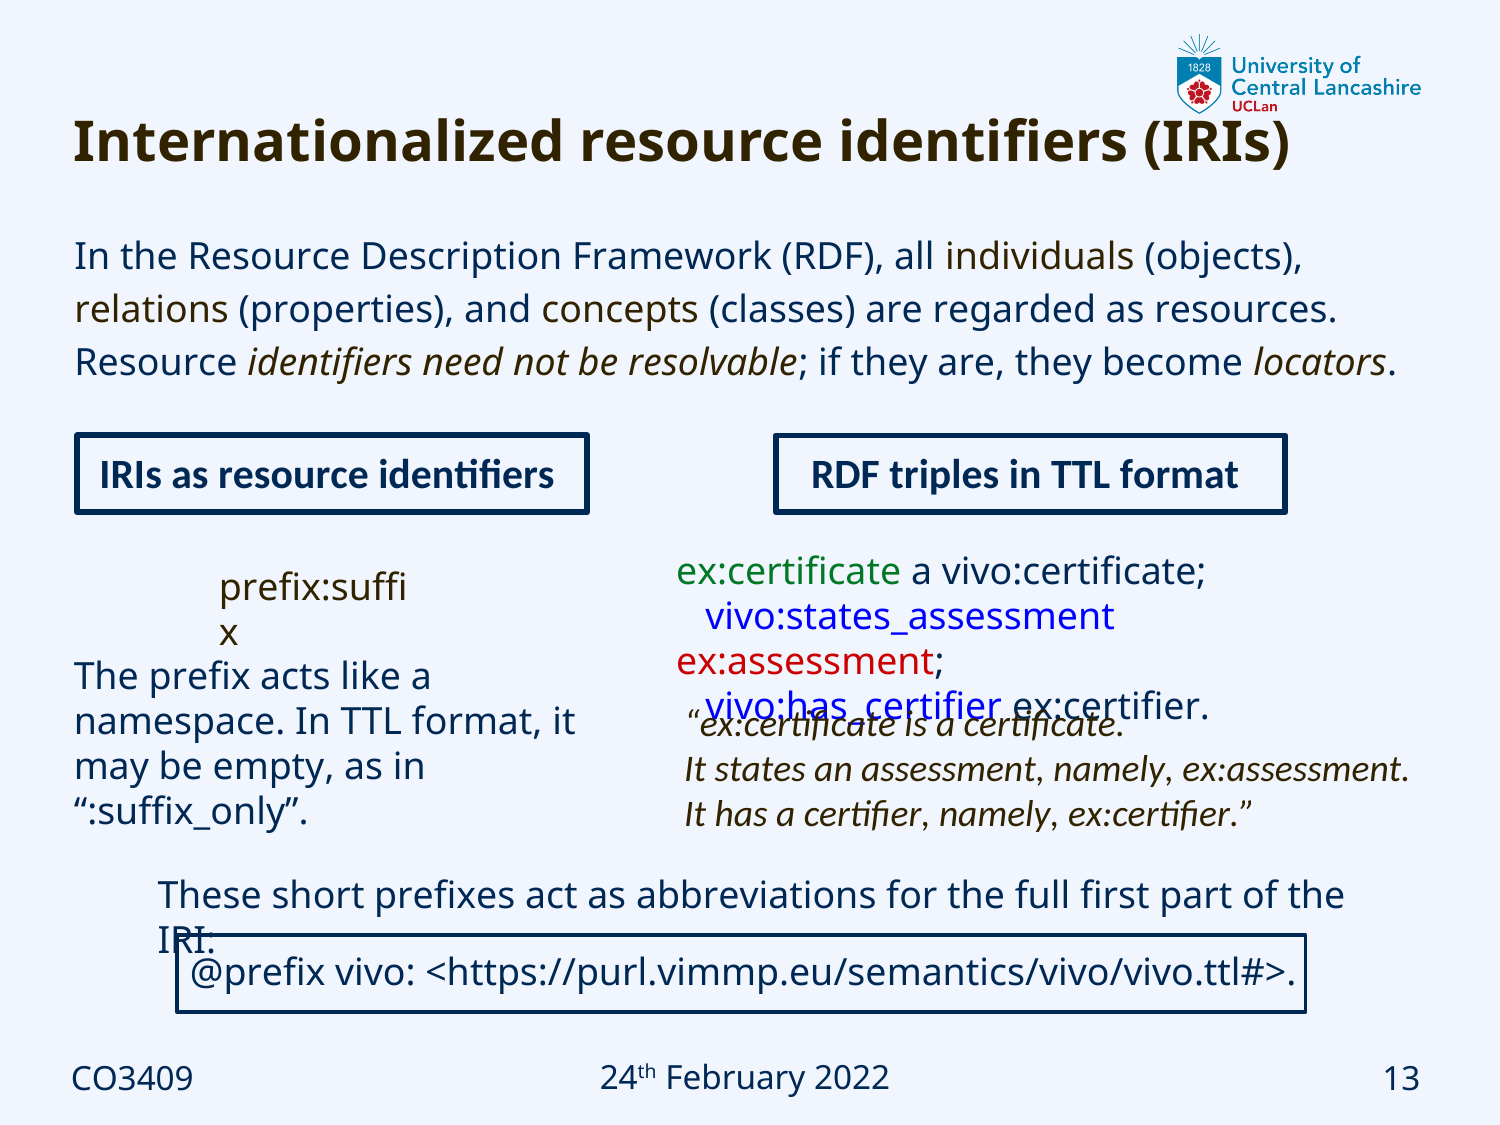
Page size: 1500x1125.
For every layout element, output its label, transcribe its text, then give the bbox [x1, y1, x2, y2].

text_box IRIs as resource identifiers [80, 439, 582, 505]
text_box RDF triples in TTL format [779, 439, 1281, 505]
title Internationalized resource identifiers (IRIs) [58, 93, 1475, 186]
text_box @prefix vivo: <https://purl.vimmp.eu/semantics/vivo/vivo.ttl#>. [179, 940, 1304, 1001]
text_box These short prefixes act as abbreviations for the full first part of the IRI: [142, 863, 1385, 929]
text_box In the Resource Description Framework (RDF), all individuals (objects), relations (properties), and concepts (classes) are regarded as resources. Resource identifiers need not be resolvable; if they are, they become locators. [59, 217, 1435, 391]
text_box “ex:certificate is a certificate. It states an assessment, namely, ex:assessment. It has a certifier, namely, ex:certifier.” [669, 691, 1433, 841]
picture [1177, 34, 1421, 93]
text_box prefix:suffix [204, 555, 441, 616]
text_box ex:certificate a vivo:certificate; vivo:states_assessment ex:assessment; vivo:has_certifier ex:certifier. [661, 539, 1403, 690]
text_box The prefix acts like a namespace. In TTL format, it may be empty, as in “:suffix_only”. [58, 644, 618, 840]
